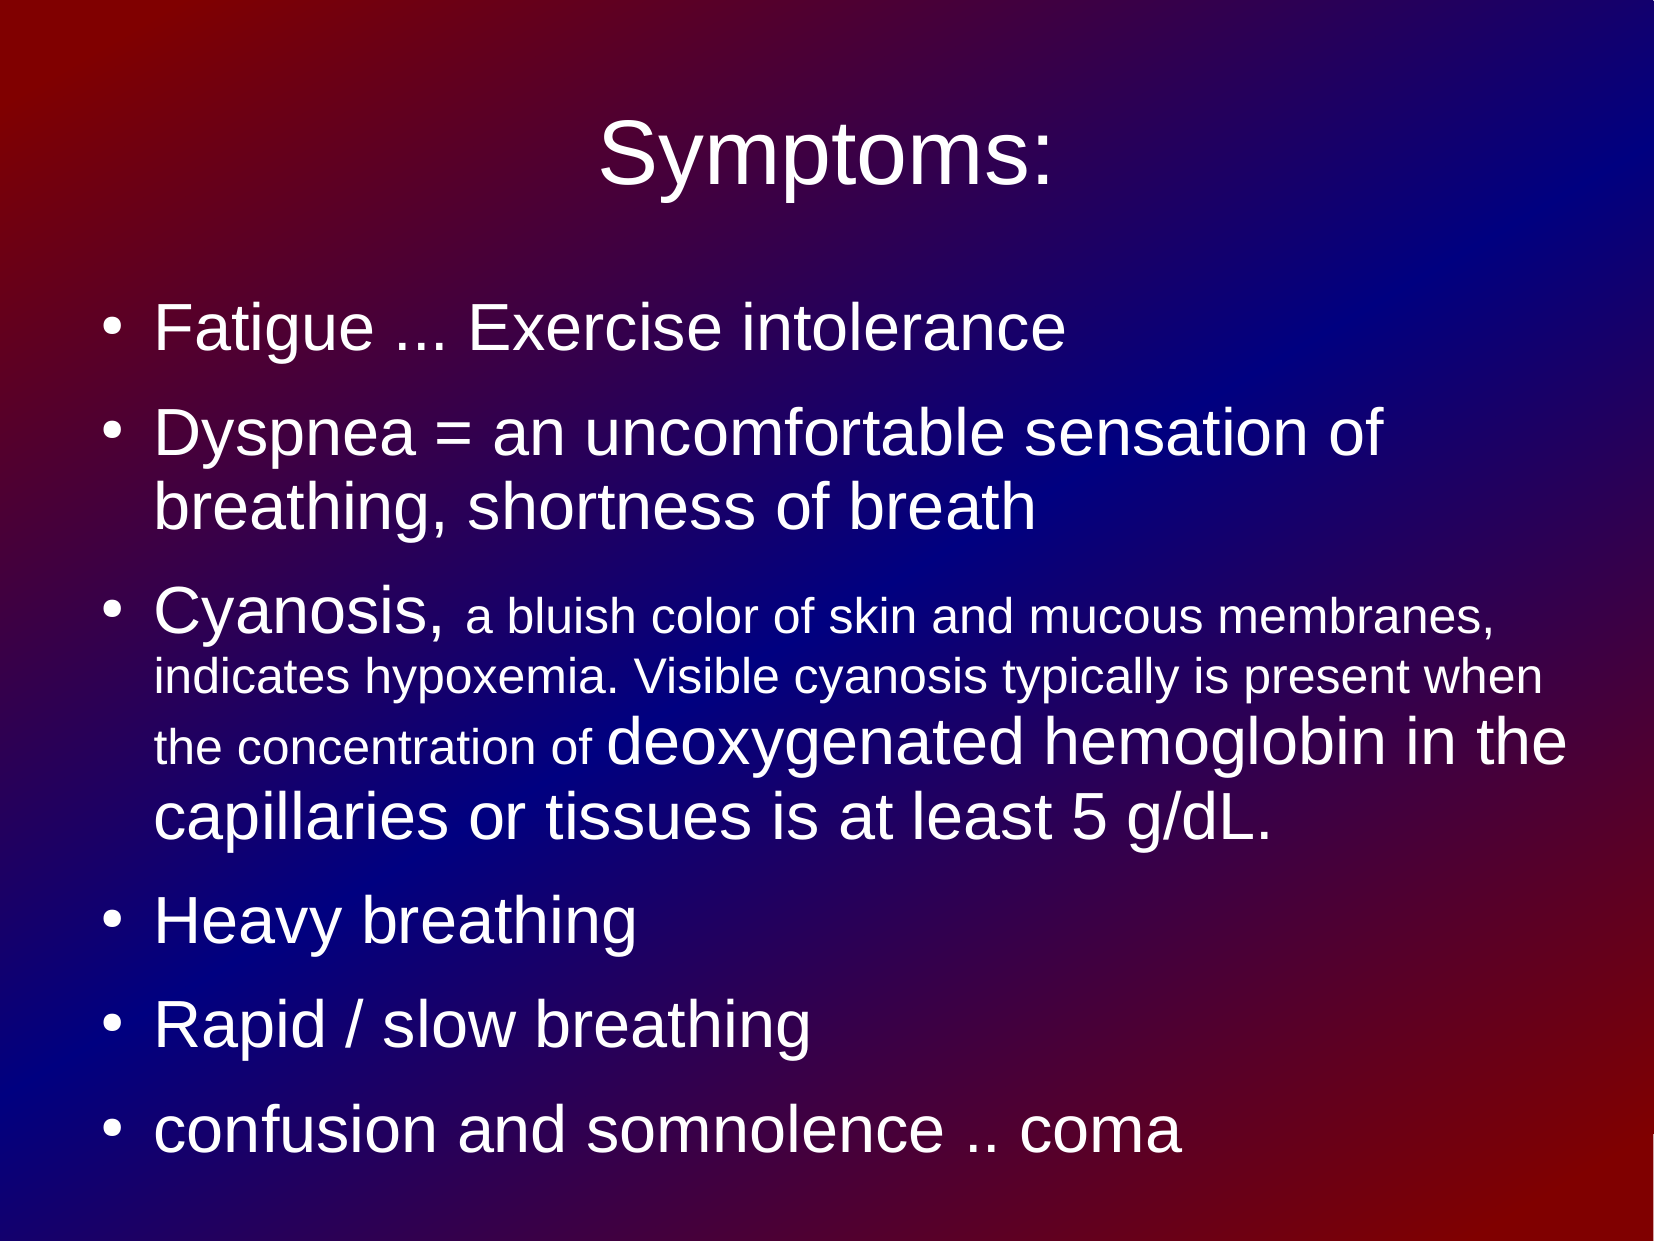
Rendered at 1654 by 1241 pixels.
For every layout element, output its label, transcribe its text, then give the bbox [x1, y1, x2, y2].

title Symptoms: [82, 56, 1571, 250]
list Fatigue ... Exercise intolerance Dyspnea = an uncomfortable sensation of breathing, shortness of breath Cyanosis, a bluish color of skin and mucous membranes, indicates hypoxemia. Visible cyanosis typically is present when the concentration of deoxygenated hemoglobin in the capillaries or tissues is at least 5 g/dL. Heavy breathing Rapid / slow breathing confusion and somnolence .. coma [82, 290, 1571, 1167]
